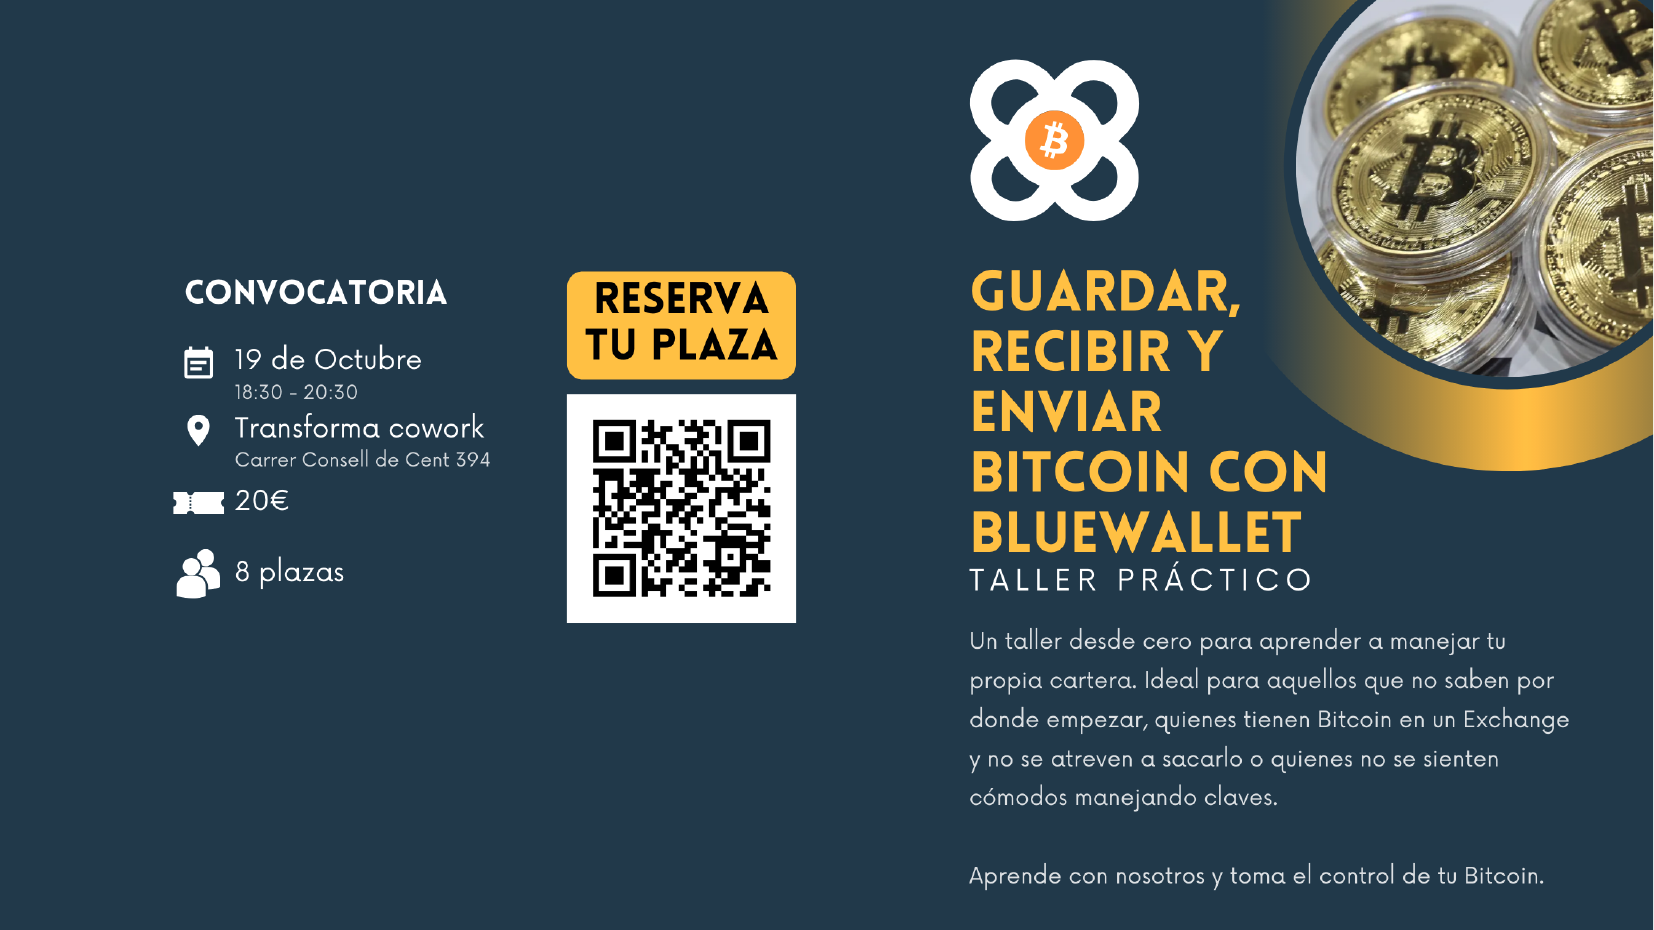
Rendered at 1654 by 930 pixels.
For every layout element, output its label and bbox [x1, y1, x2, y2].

text_box [0, 0, 868, 930]
picture [83, 0, 1653, 930]
